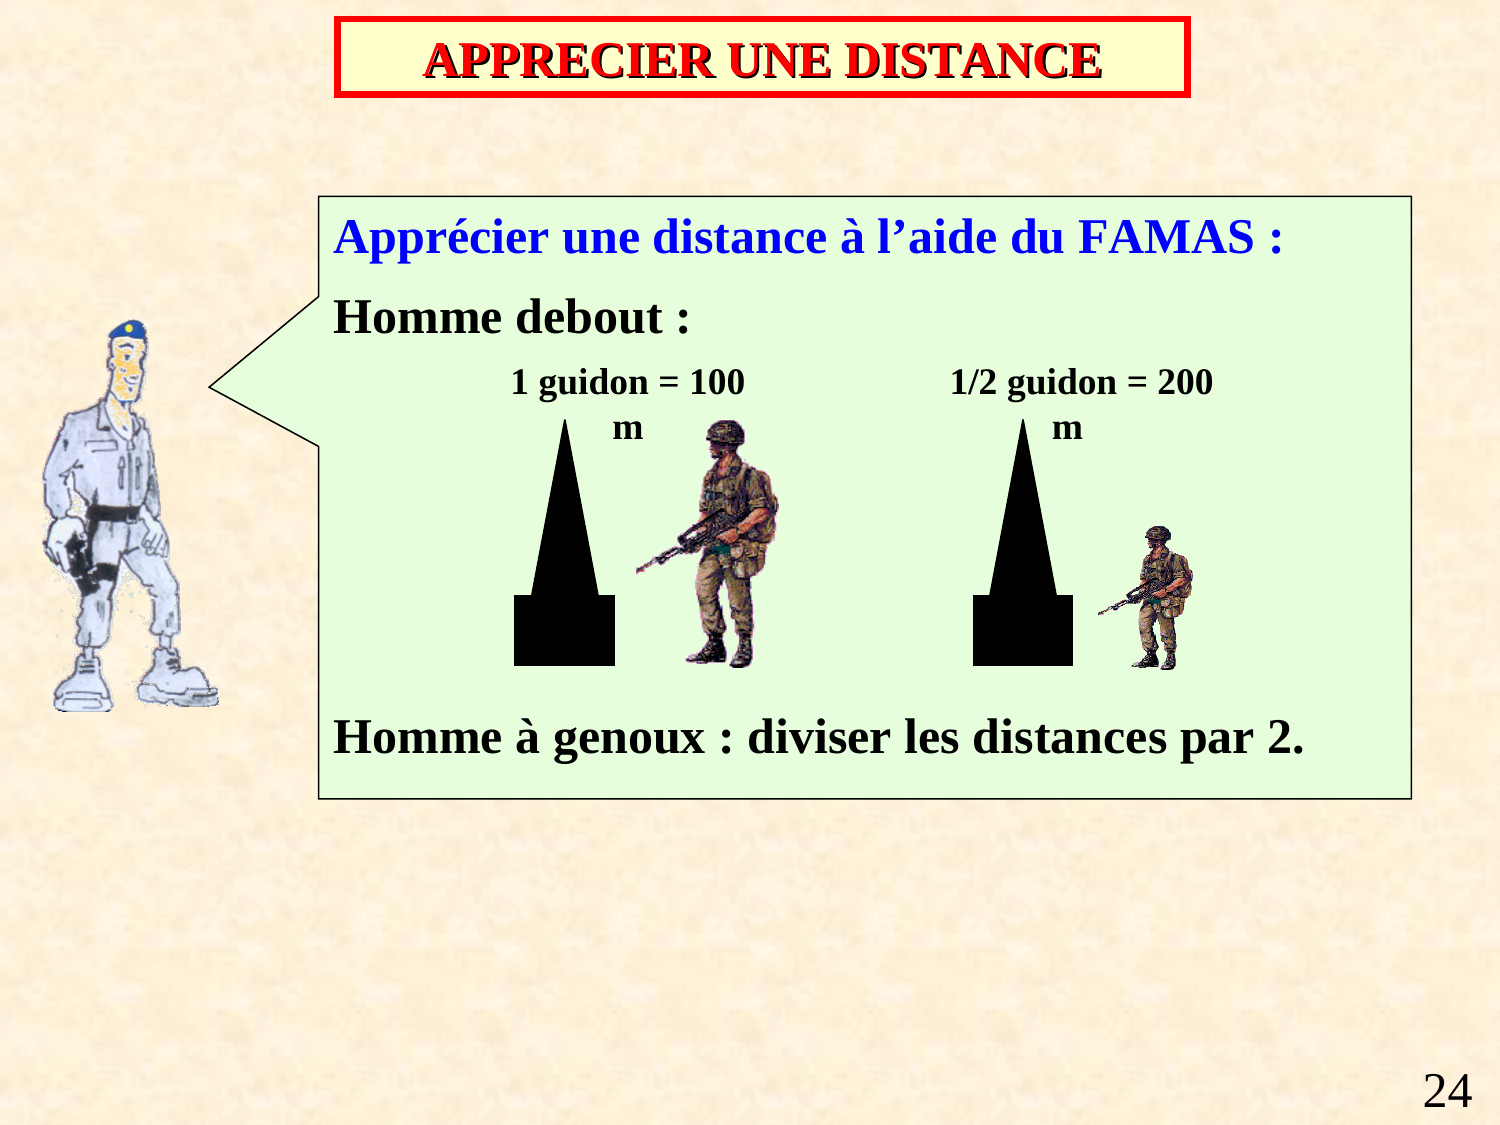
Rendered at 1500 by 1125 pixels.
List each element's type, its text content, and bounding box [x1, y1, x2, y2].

text_box APPRECIER UNE DISTANCE [337, 18, 1188, 95]
text_box Apprécier une distance à l’aide du FAMAS : Homme debout : Homme à genoux : diviser les distances par 2. [219, 196, 1412, 799]
picture [0, 0, 1500, 1125]
text_box [515, 419, 615, 666]
text_box 1 guidon = 100 m [480, 349, 776, 456]
text_box 1/2 guidon = 200 m [898, 349, 1237, 456]
text_box [973, 419, 1073, 666]
